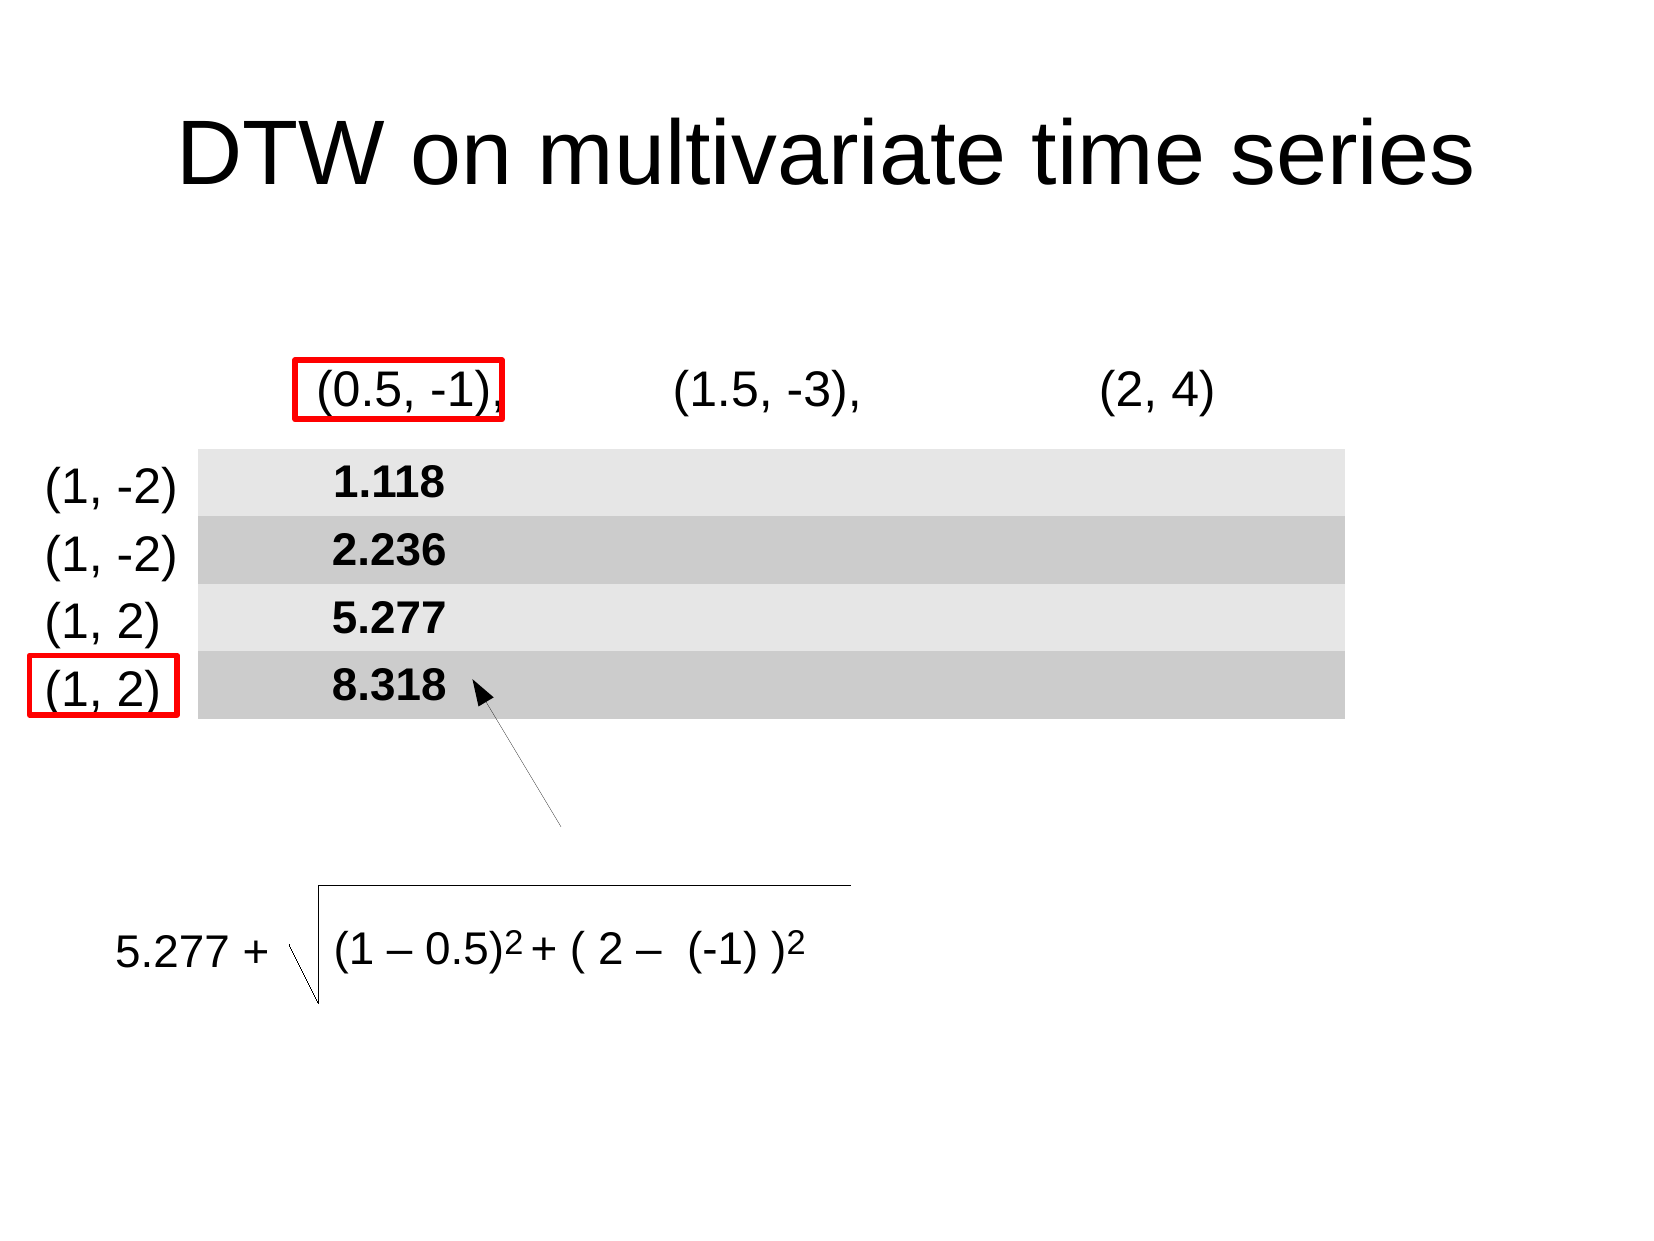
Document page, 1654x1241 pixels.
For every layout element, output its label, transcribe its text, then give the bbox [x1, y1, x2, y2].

text_box (0.5, -1), (1.5, -3), (2, 4) [301, 363, 499, 416]
table_header [963, 449, 1345, 516]
table_cell [591, 651, 963, 719]
table_header [580, 449, 963, 516]
text_box (1, -2) (1, -2) (1, 2) (1, 2) [32, 658, 174, 712]
text_box 5.277 + [100, 918, 285, 1012]
text_box (1 – 0.5)2 + ( 2 – (-1) )2 [319, 915, 828, 984]
table_cell [591, 516, 963, 584]
table_cell [963, 584, 1345, 651]
text_box (1, -2) (1, -2) (1, 2) (1, 2) [29, 450, 591, 725]
table_cell [963, 651, 1345, 719]
table_cell [591, 584, 963, 651]
text_box (0.5, -1), (1.5, -3), (2, 4) [301, 354, 1276, 425]
table_cell [963, 516, 1345, 584]
title DTW on multivariate time series [82, 49, 1571, 257]
